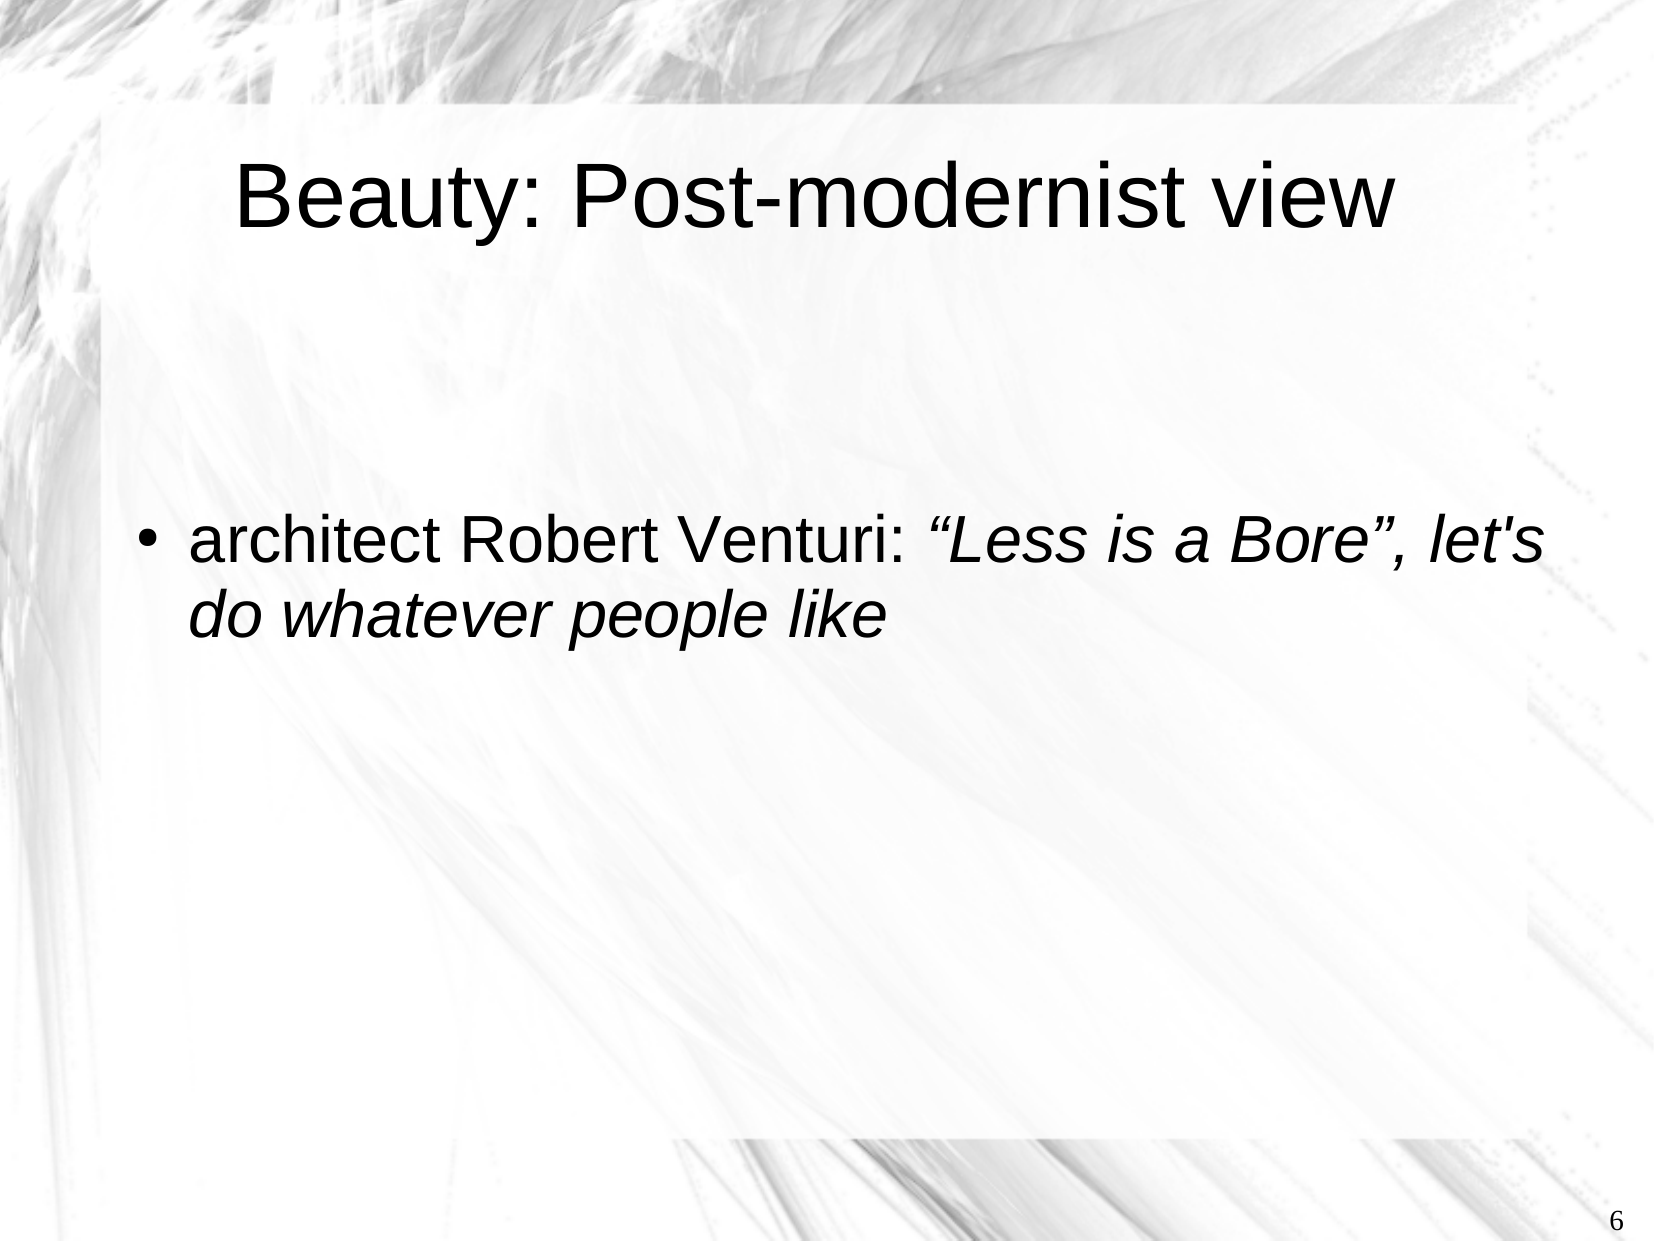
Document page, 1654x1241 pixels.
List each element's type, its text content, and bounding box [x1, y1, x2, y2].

title Beauty: Post-modernist view [118, 112, 1506, 281]
list architect Robert Venturi: “Less is a Bore”, let's do whatever people like [118, 501, 1571, 931]
picture [0, 0, 1654, 1241]
